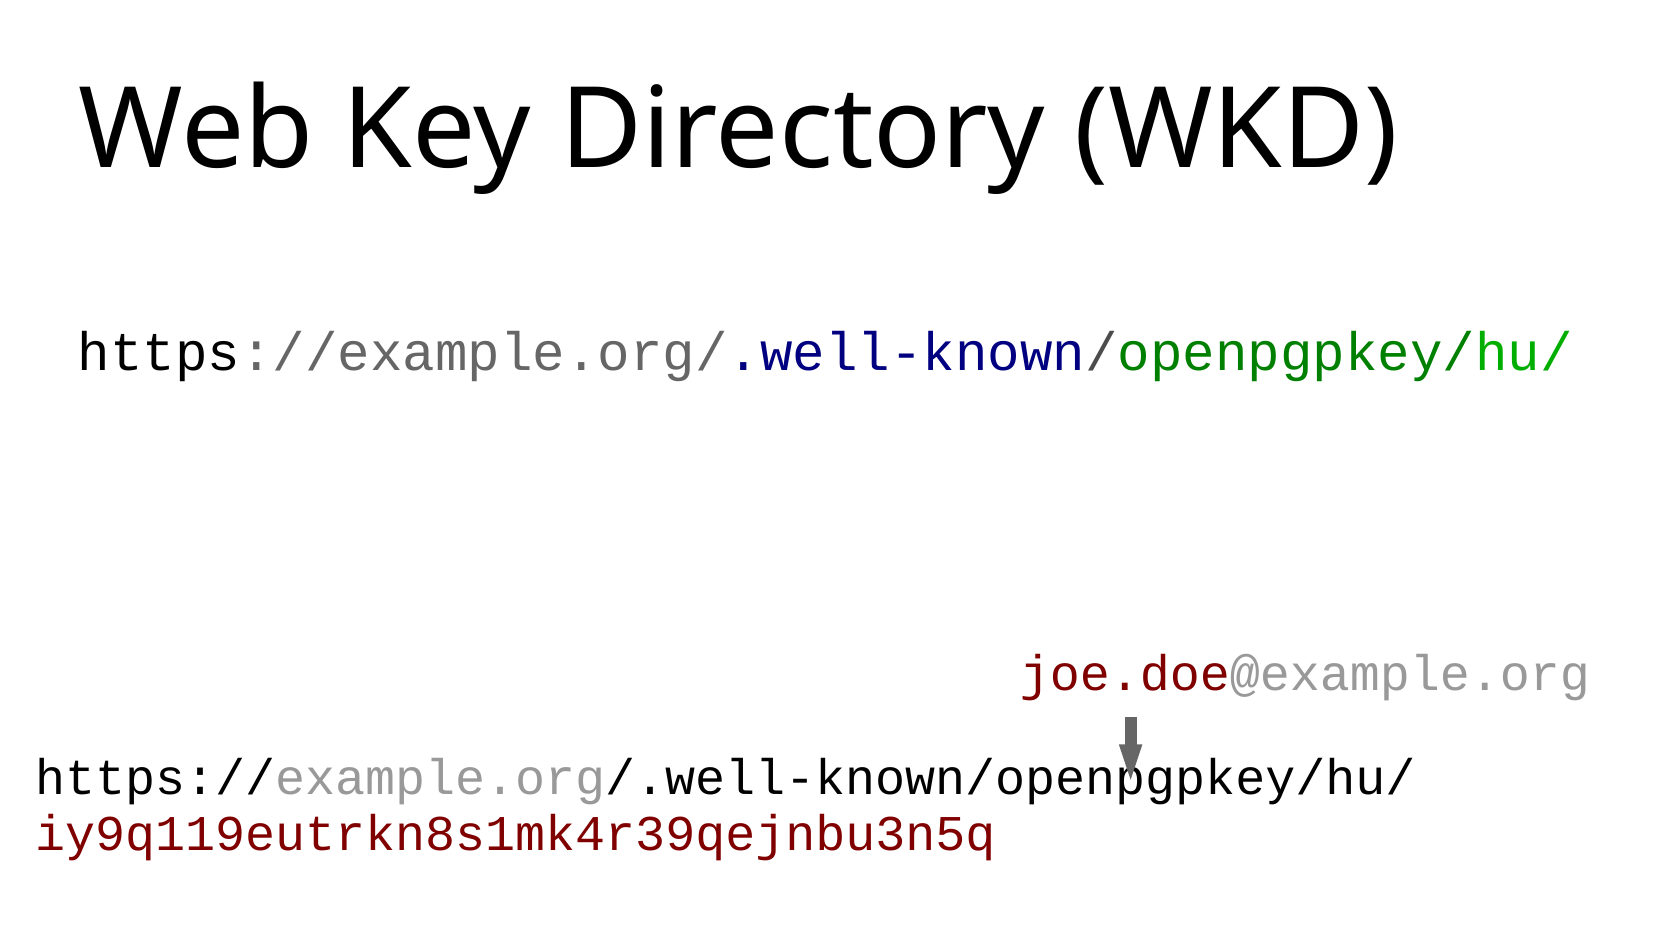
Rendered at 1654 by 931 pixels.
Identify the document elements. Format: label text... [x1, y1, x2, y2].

text_box joe.doe@example.org [1005, 641, 1614, 718]
text_box https://example.org/.well-known/openpgpkey/hu/ [62, 318, 1603, 466]
text_box Web Key Directory (WKD) [63, 40, 1362, 187]
text_box https://example.org/.well-known/openpgpkey/hu/iy9q119eutrkn8s1mk4r39qejnbu3n5q [20, 745, 1654, 931]
